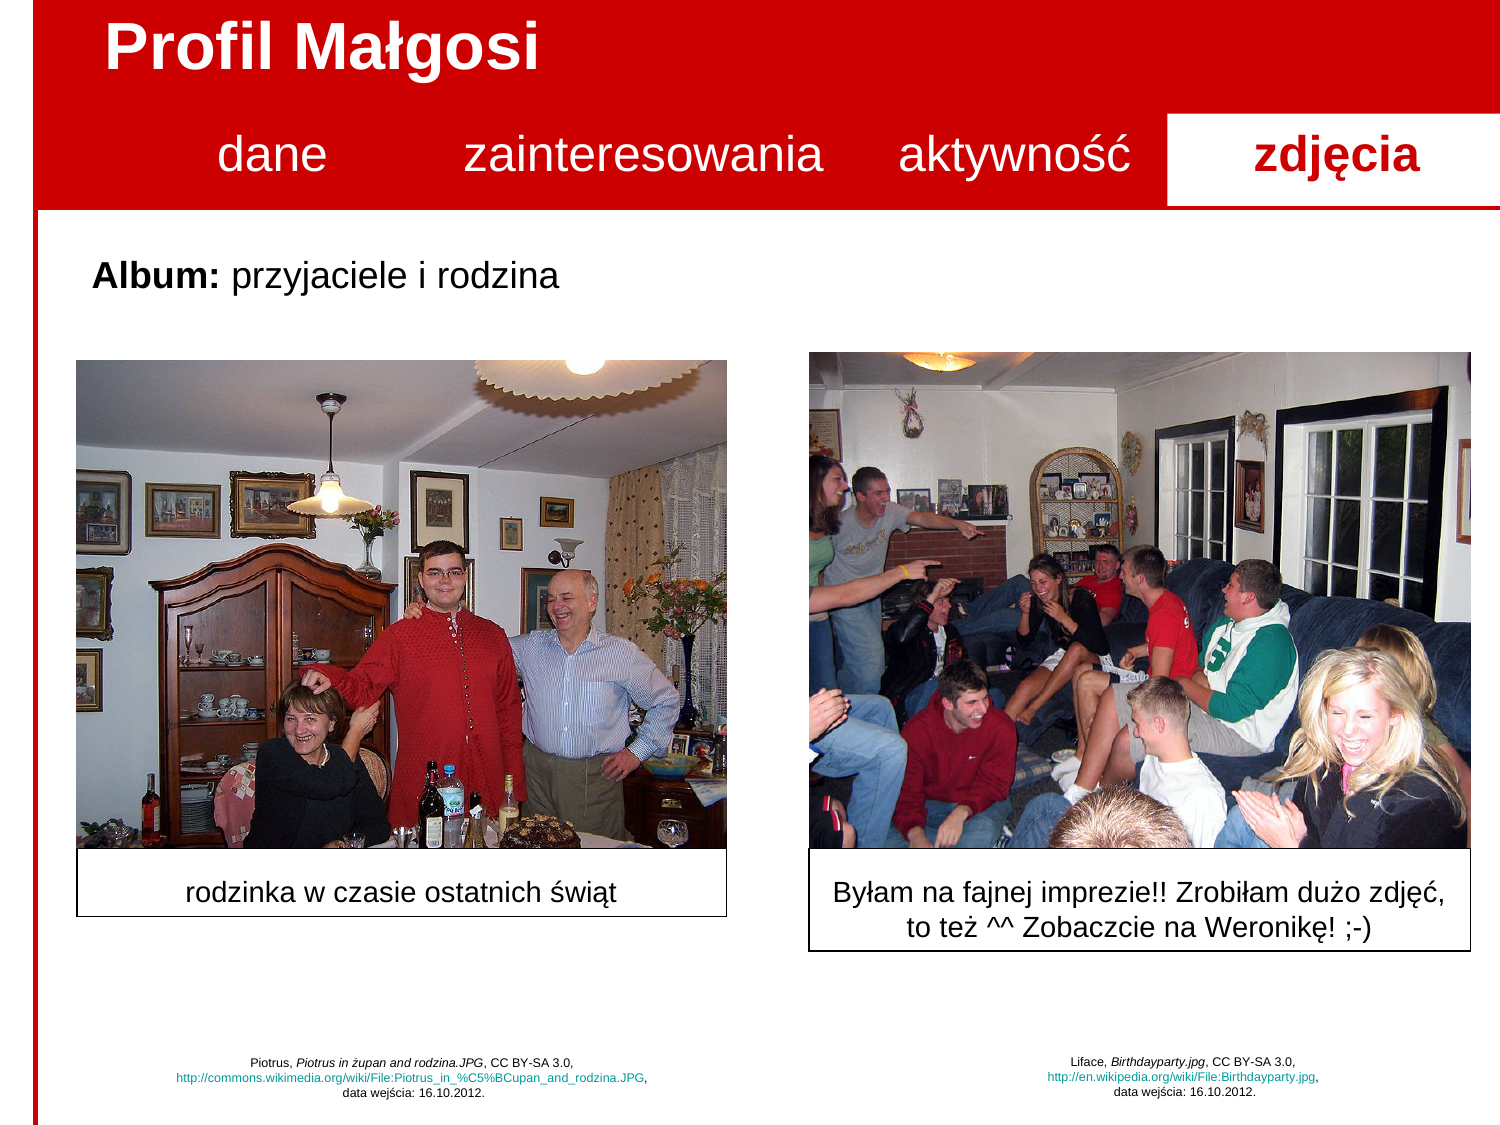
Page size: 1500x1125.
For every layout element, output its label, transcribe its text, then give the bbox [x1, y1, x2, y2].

text_box zdjęcia [1167, 113, 1500, 206]
text_box Album: przyjaciele i rodzina [76, 243, 928, 304]
text_box Profil Małgosi [38, 0, 1500, 203]
text_box zainteresowania [430, 113, 854, 206]
text_box Piotrus, Piotrus in żupan and rodzina.JPG, CC BY-SA 3.0, http://commons.wikimedia.org/wiki/File:Piotrus_in_%C5%BCupan_and_rodzina.JPG, data wejścia: 16.10.2012. [88, 1046, 667, 1123]
picture [809, 352, 1471, 848]
picture [76, 360, 727, 848]
text_box dane [112, 113, 430, 206]
text_box rodzinka w czasie ostatnich świąt [76, 848, 727, 917]
text_box Byłam na fajnej imprezie!! Zrobiłam dużo zdjęć, to też ^^ Zobaczcie na Weronikę! ;-) [809, 848, 1471, 952]
text_box aktywność [854, 113, 1167, 206]
text_box Liface, Birthdayparty.jpg, CC BY-SA 3.0, http://en.wikipedia.org/wiki/File:Birthdayparty.jpg, data wejścia: 16.10.2012. [870, 1046, 1371, 1122]
